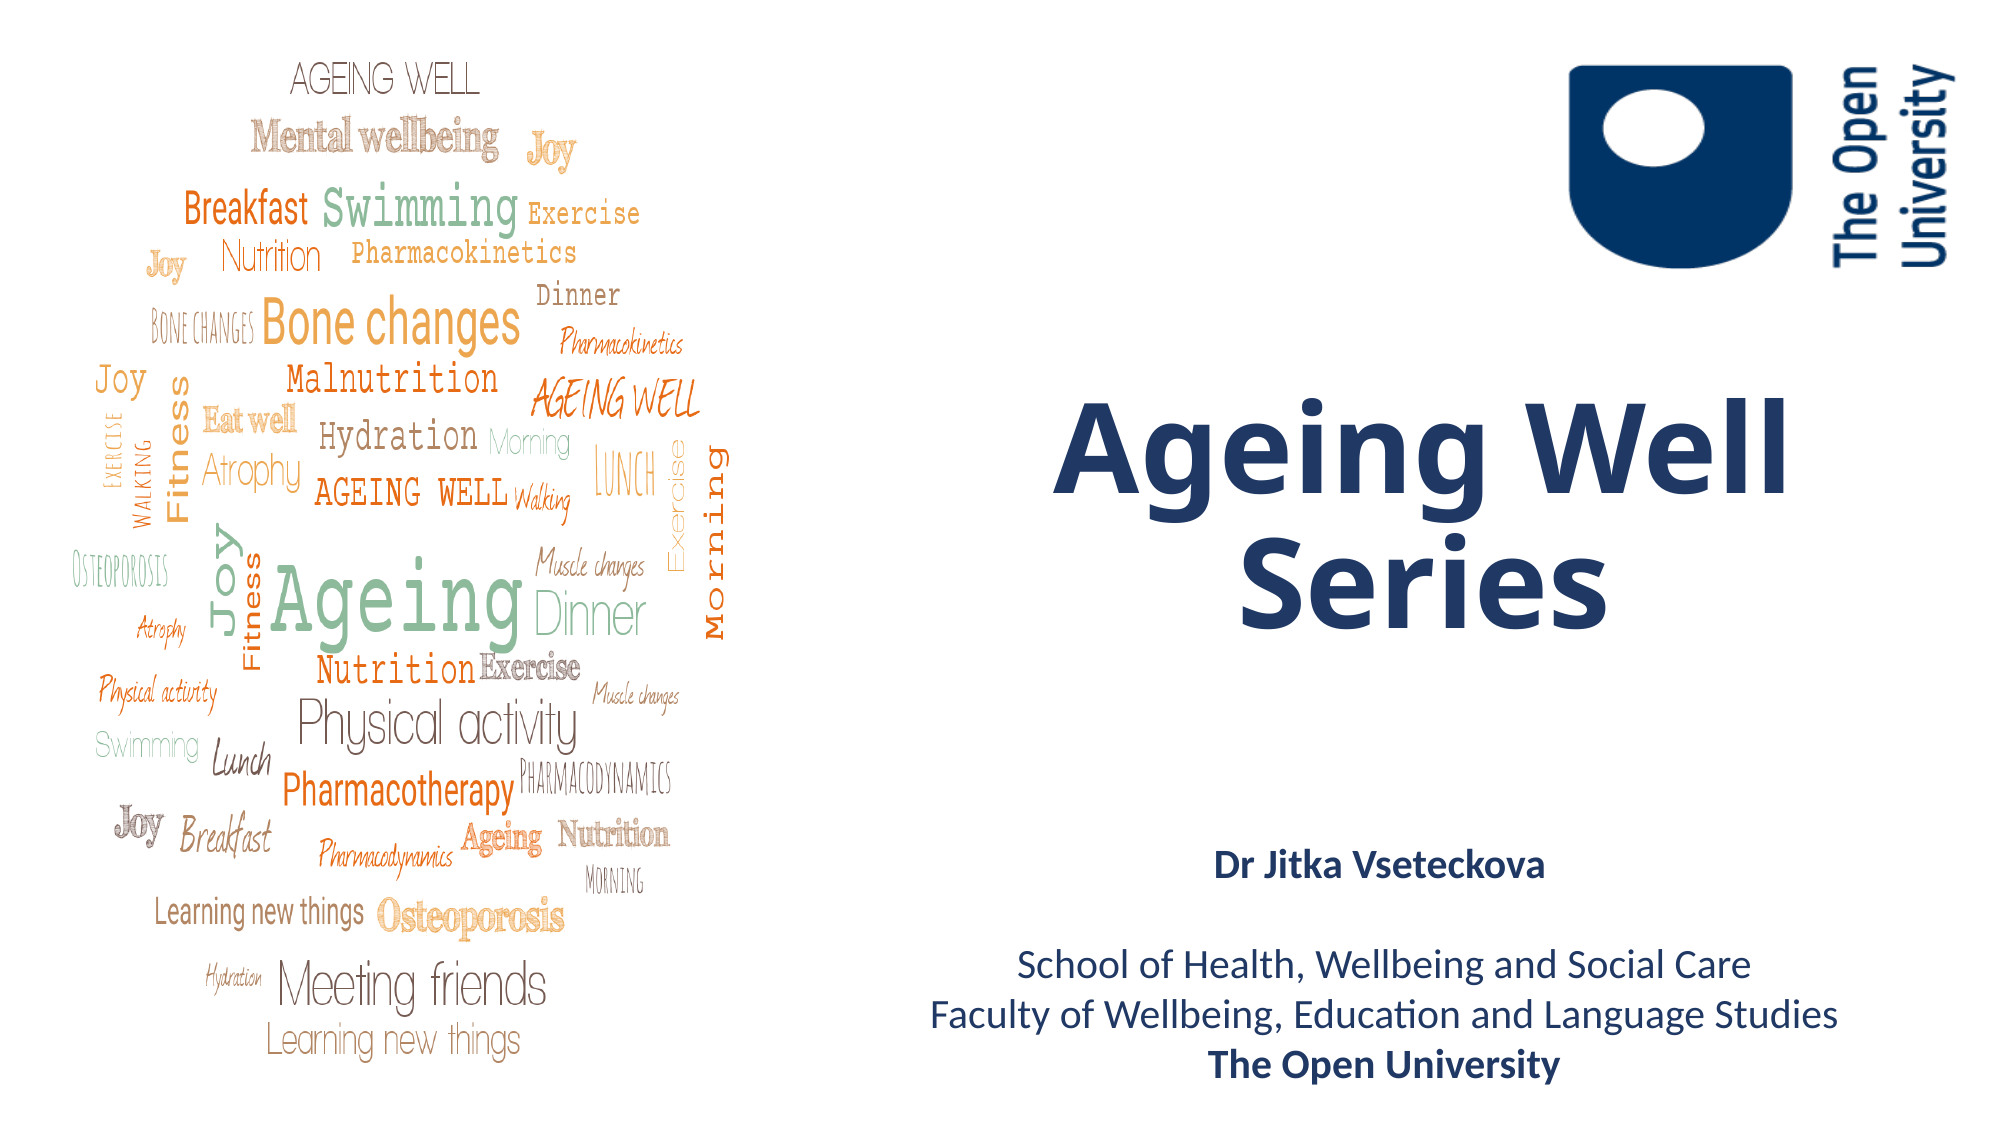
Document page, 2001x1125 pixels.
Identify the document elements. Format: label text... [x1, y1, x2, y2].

picture [42, 0, 748, 1125]
picture [1567, 62, 1958, 272]
subtitle Dr Jitka Vseteckova School of Health, Wellbeing and Social Care Faculty of Wellbeing, Education and Language Studies The Open University [811, 829, 1958, 1125]
title Ageing Well Series [890, 271, 1958, 663]
